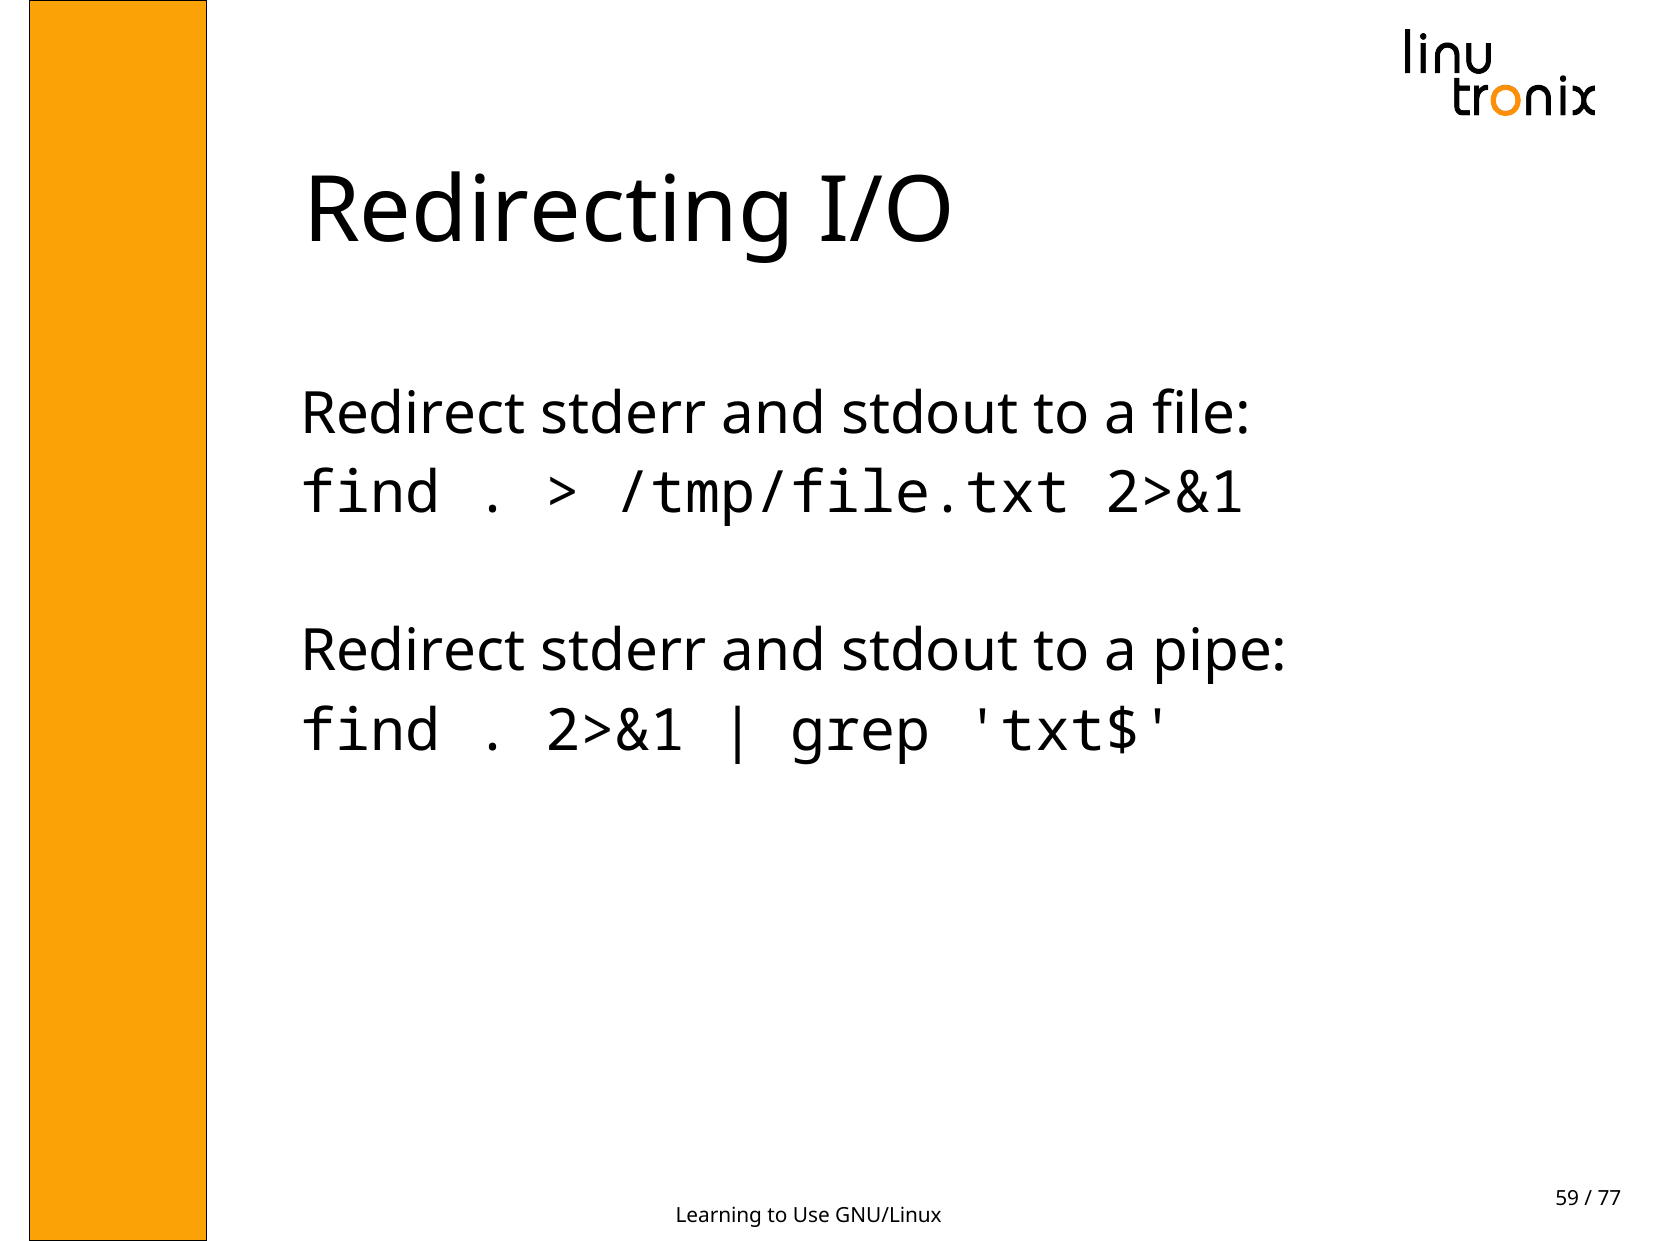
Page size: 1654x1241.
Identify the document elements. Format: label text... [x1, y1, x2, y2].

text_box Redirecting I/O [303, 143, 983, 263]
text_box Redirect stderr and stdout to a file: find . > /tmp/file.txt 2>&1 Redirect stderr and stdout to a pipe: find . 2>&1 | grep 'txt$' [300, 370, 1359, 715]
picture [1405, 29, 1595, 116]
